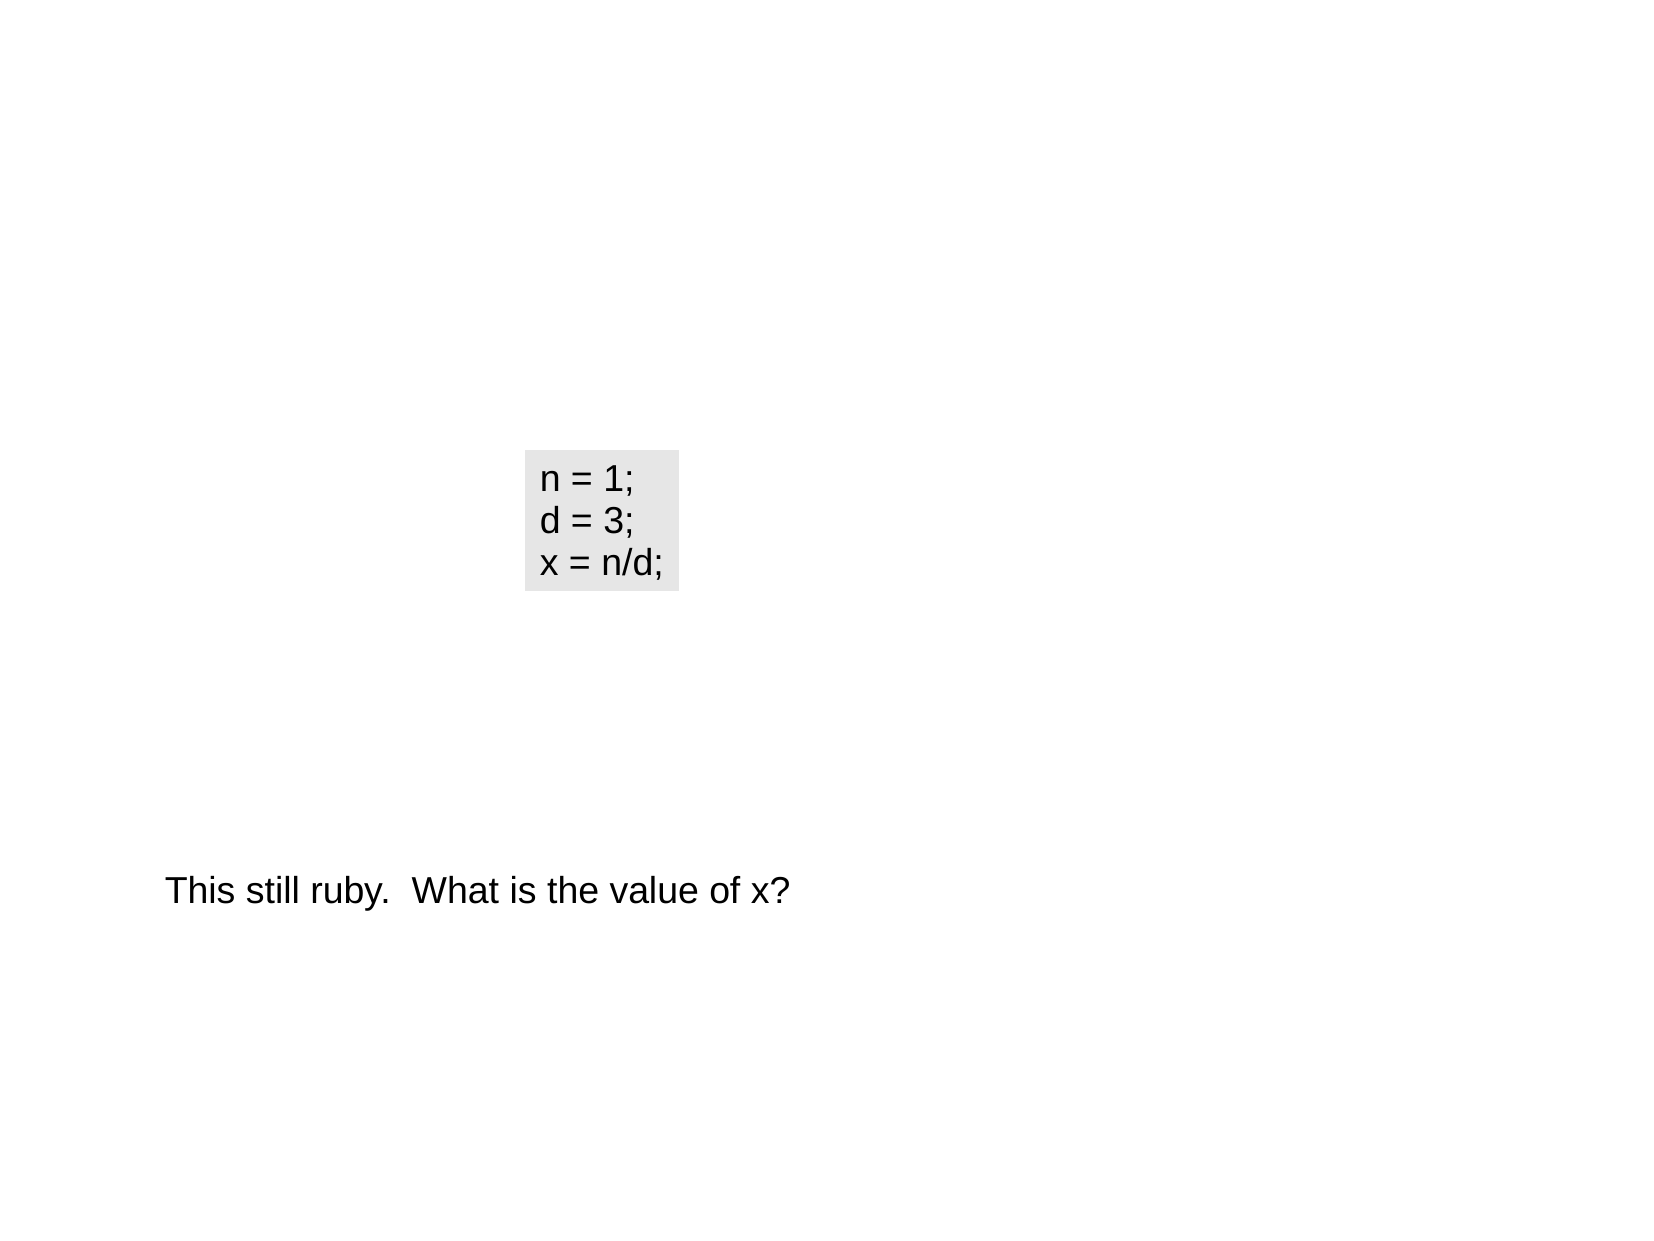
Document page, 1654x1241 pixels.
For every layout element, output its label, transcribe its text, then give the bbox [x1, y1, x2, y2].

text_box n = 1; d = 3; x = n/d; [525, 450, 679, 591]
text_box This still ruby. What is the value of x? [150, 862, 807, 920]
